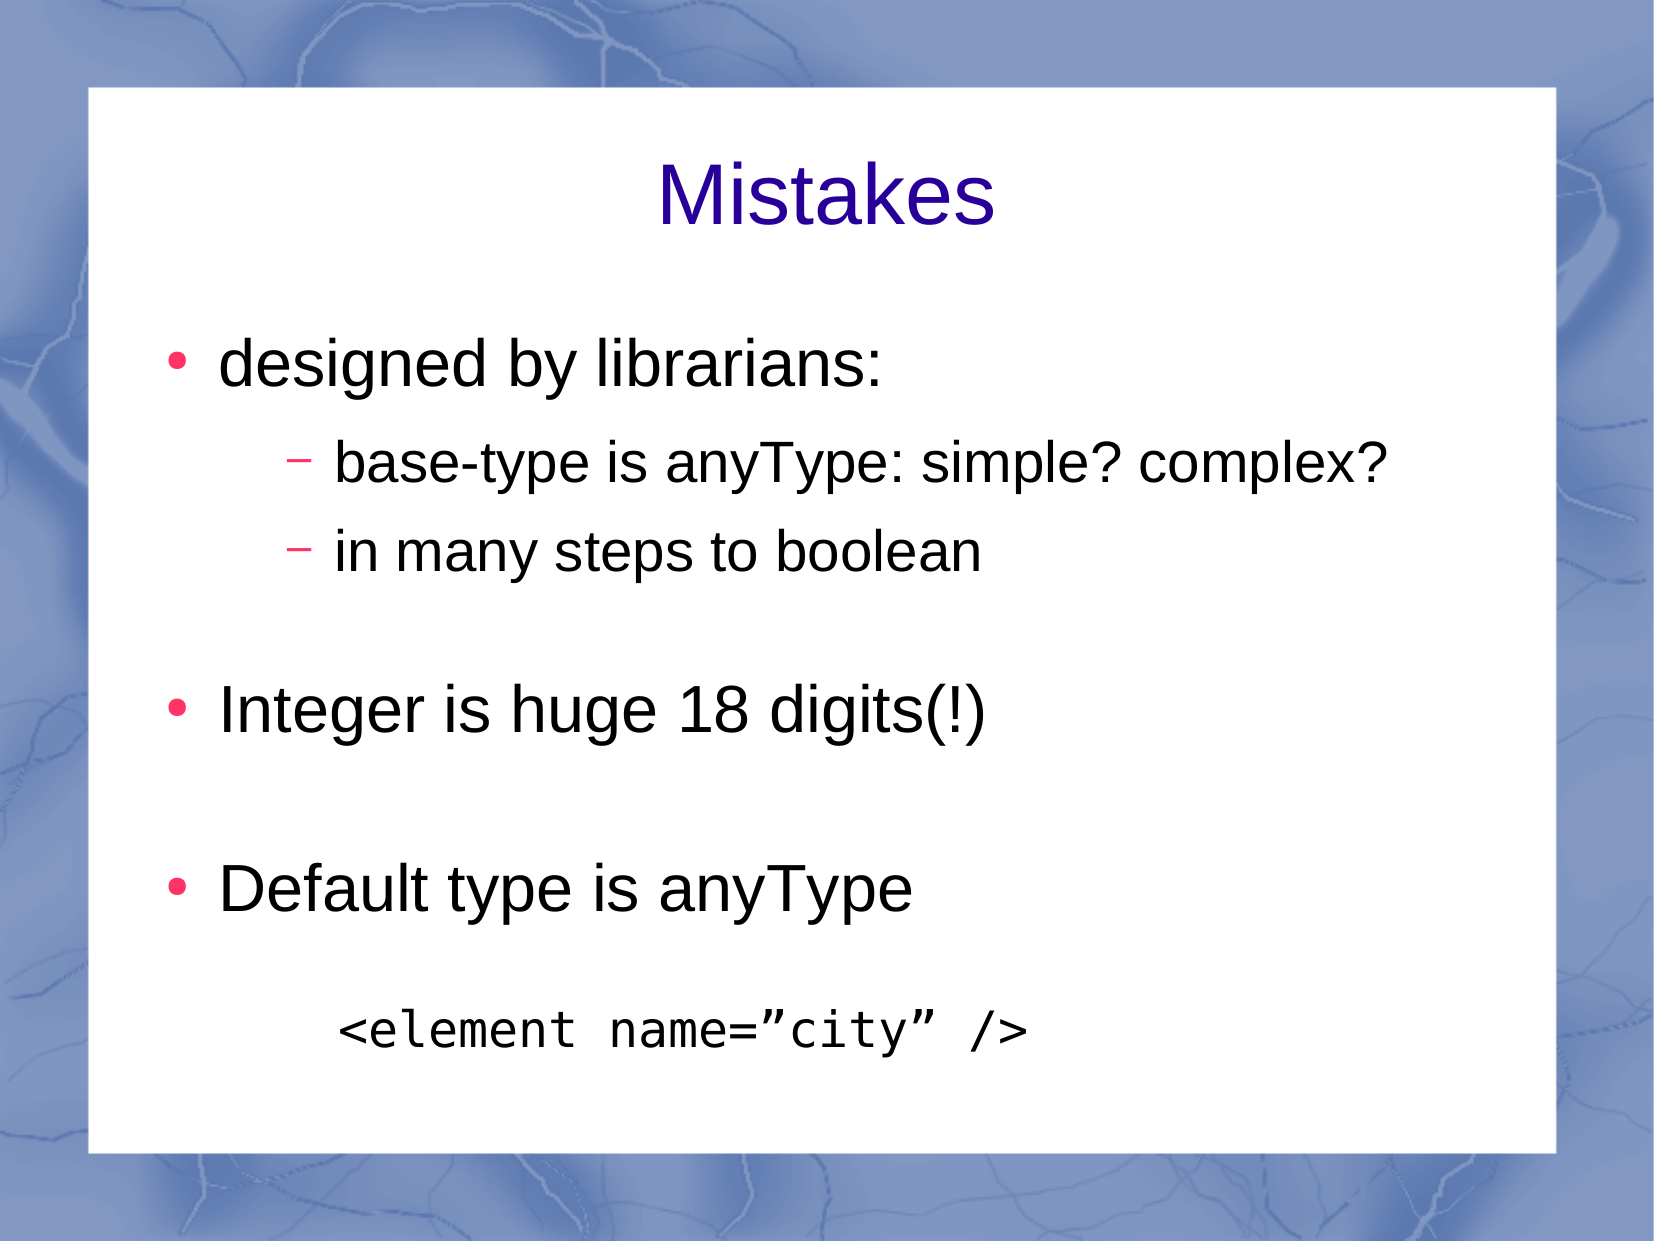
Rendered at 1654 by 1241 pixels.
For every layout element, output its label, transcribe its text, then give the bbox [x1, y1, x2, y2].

picture [0, 0, 1654, 1241]
title Mistakes [118, 90, 1536, 298]
list designed by librarians: base-type is anyType: simple? complex? in many steps to boolean Integer is huge 18 digits(!) Default type is anyType <element name=”city” /> [147, 325, 1506, 1232]
